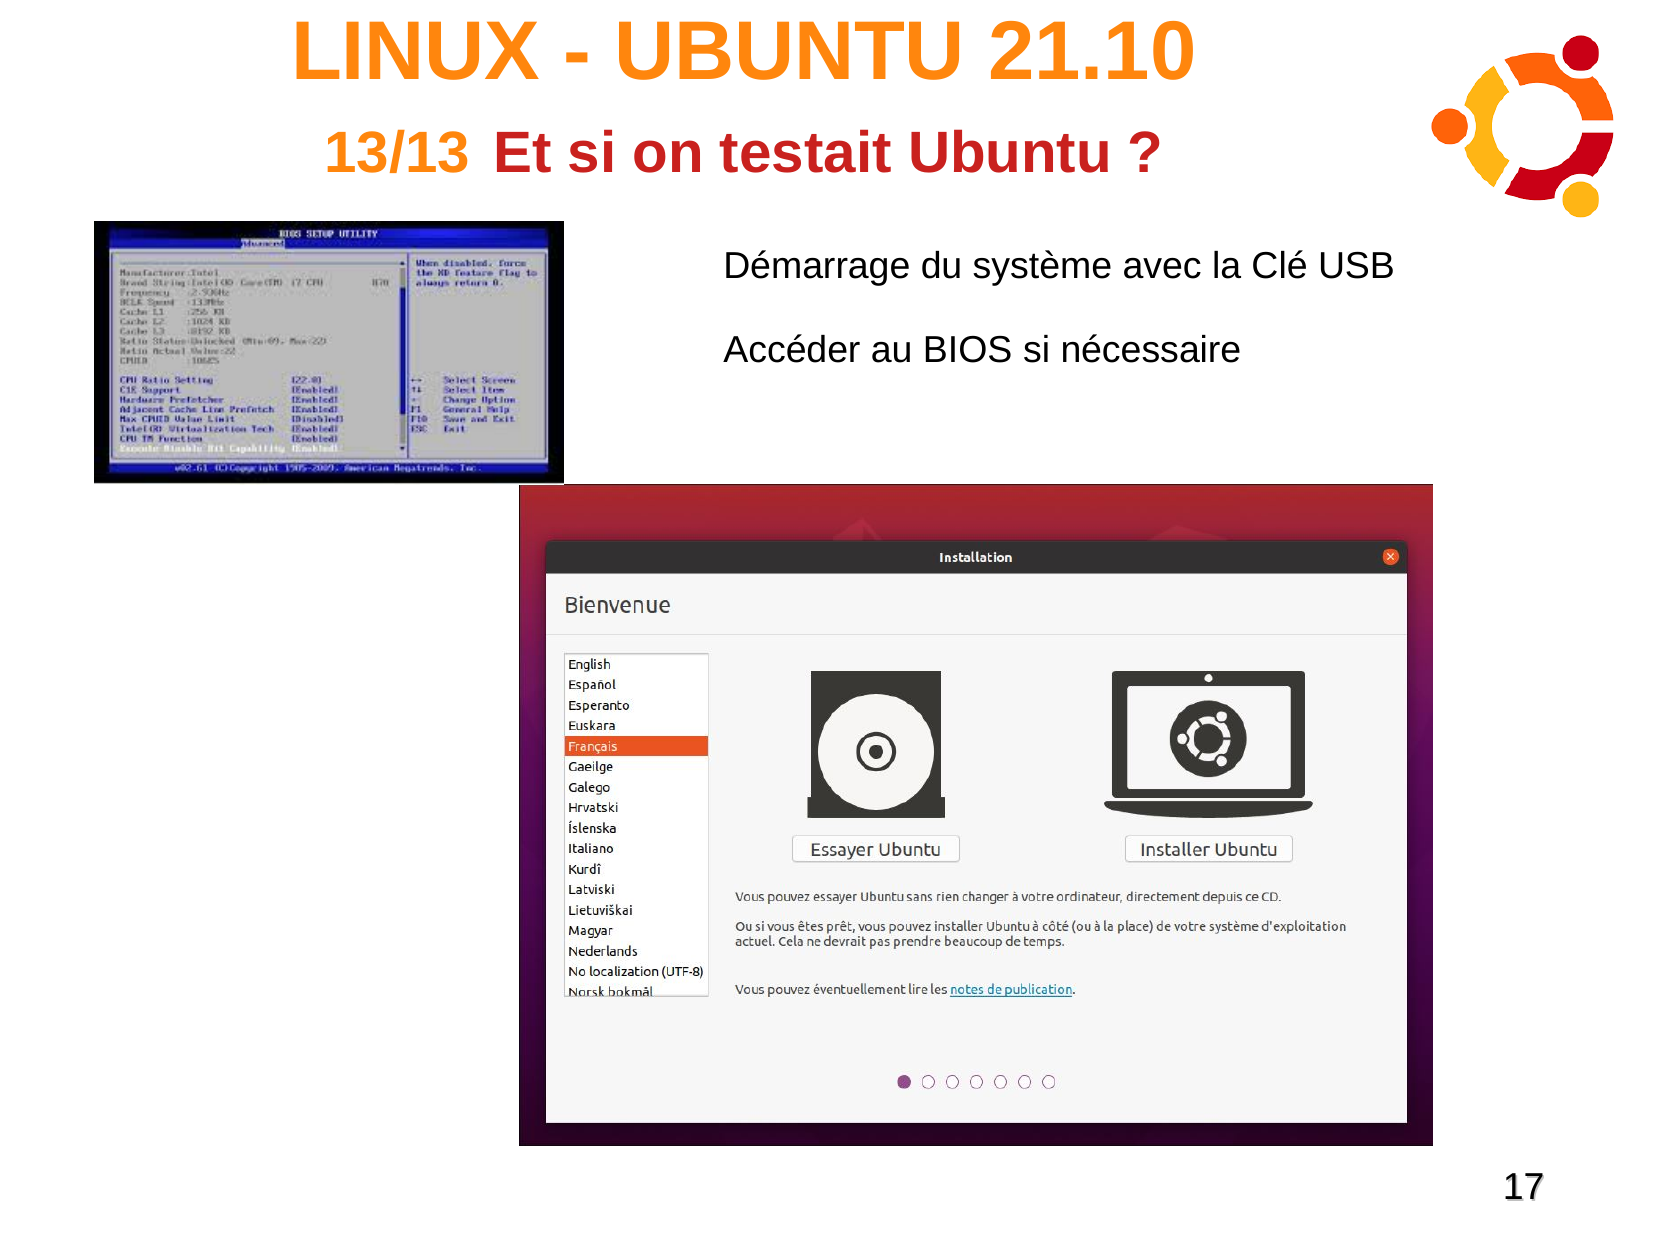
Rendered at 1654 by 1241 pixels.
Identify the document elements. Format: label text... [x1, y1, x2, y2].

text_box <numéro> [1417, 1158, 1630, 1229]
picture [1423, 27, 1621, 225]
picture [94, 221, 1433, 1146]
text_box Démarrage du système avec la Clé USB Accéder au BIOS si nécessaire [708, 237, 1441, 420]
title LINUX - UBUNTU 21.10 13/13 Et si on testait Ubuntu ? [0, 0, 1489, 201]
